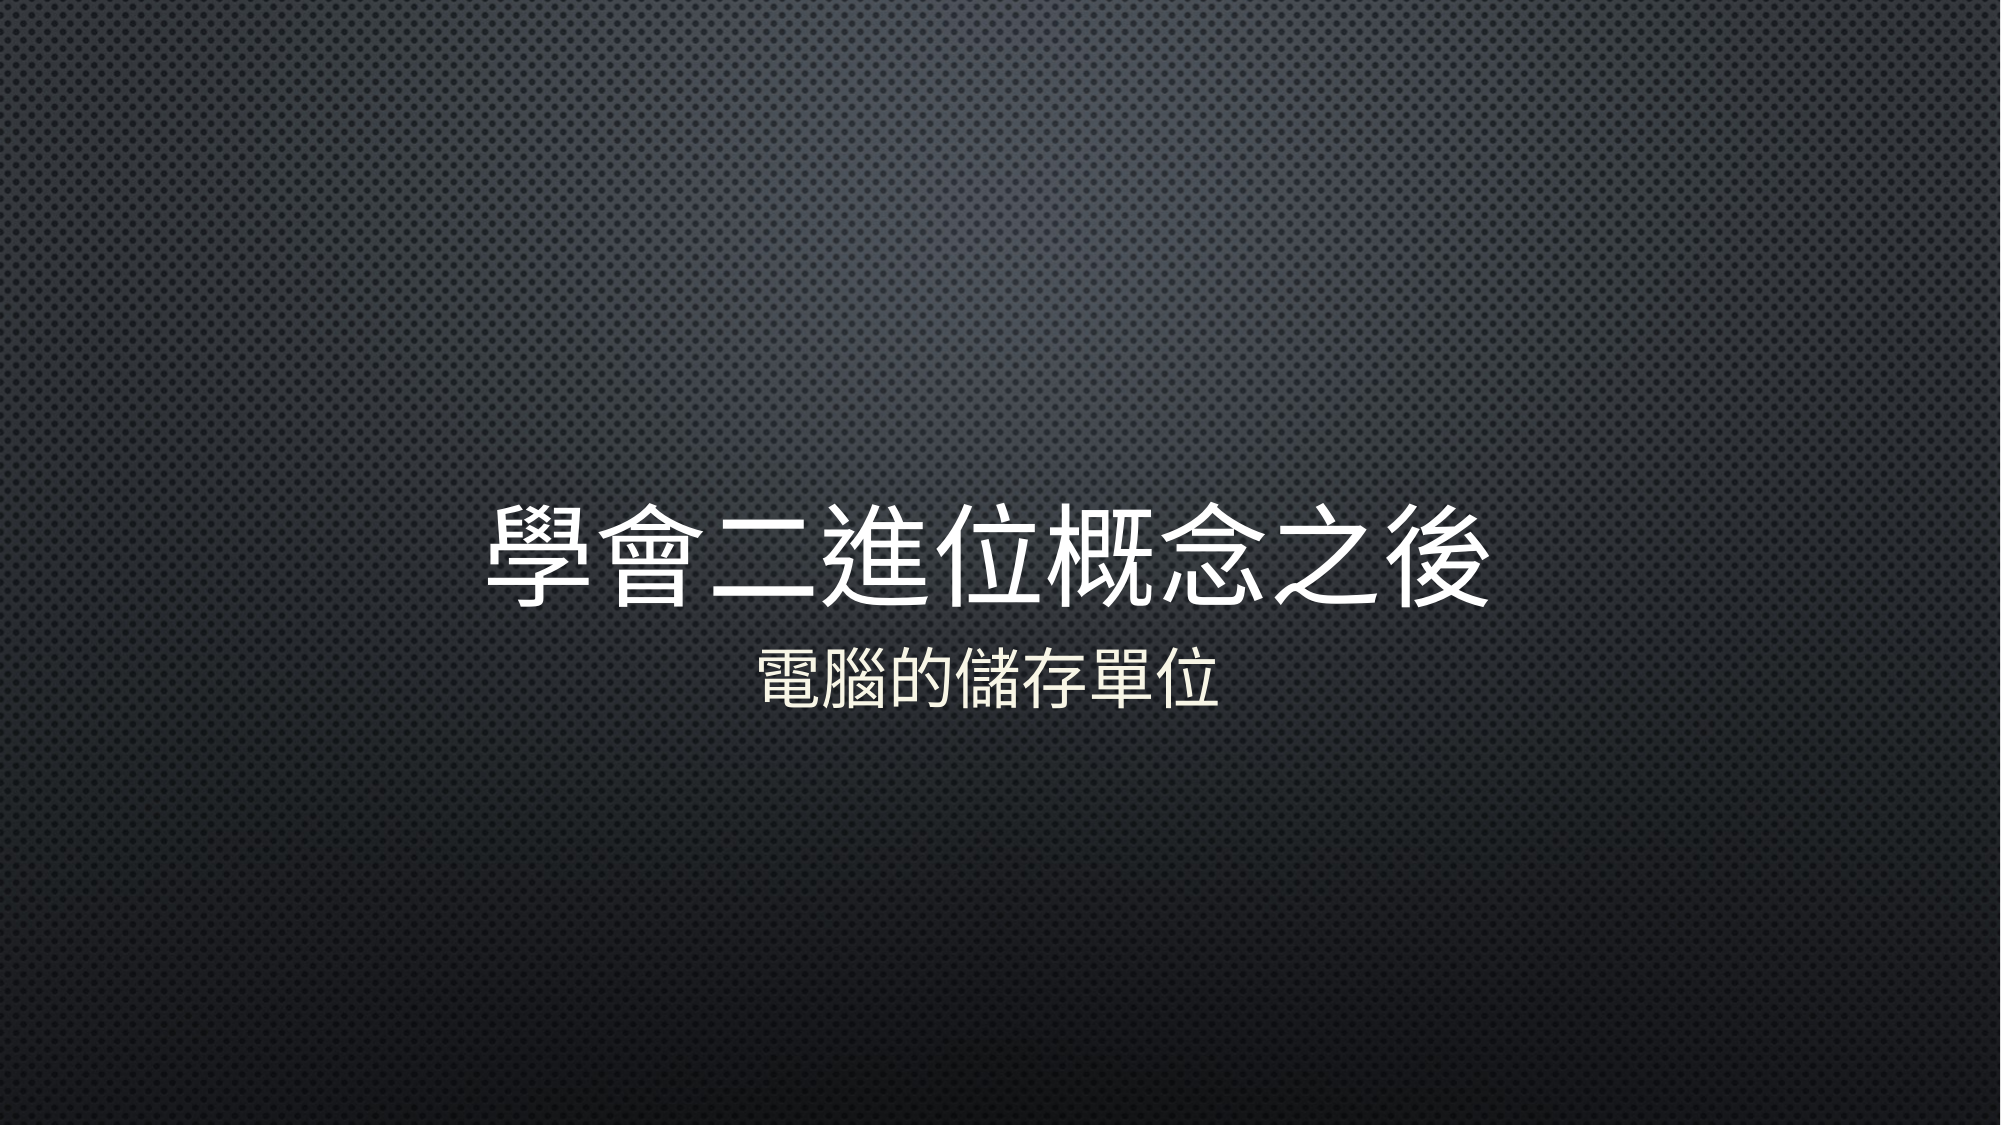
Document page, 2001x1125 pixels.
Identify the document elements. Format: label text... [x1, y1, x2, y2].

list 電腦的儲存單位 [275, 629, 1701, 771]
title 學會二進位概念之後 [276, 387, 1702, 629]
